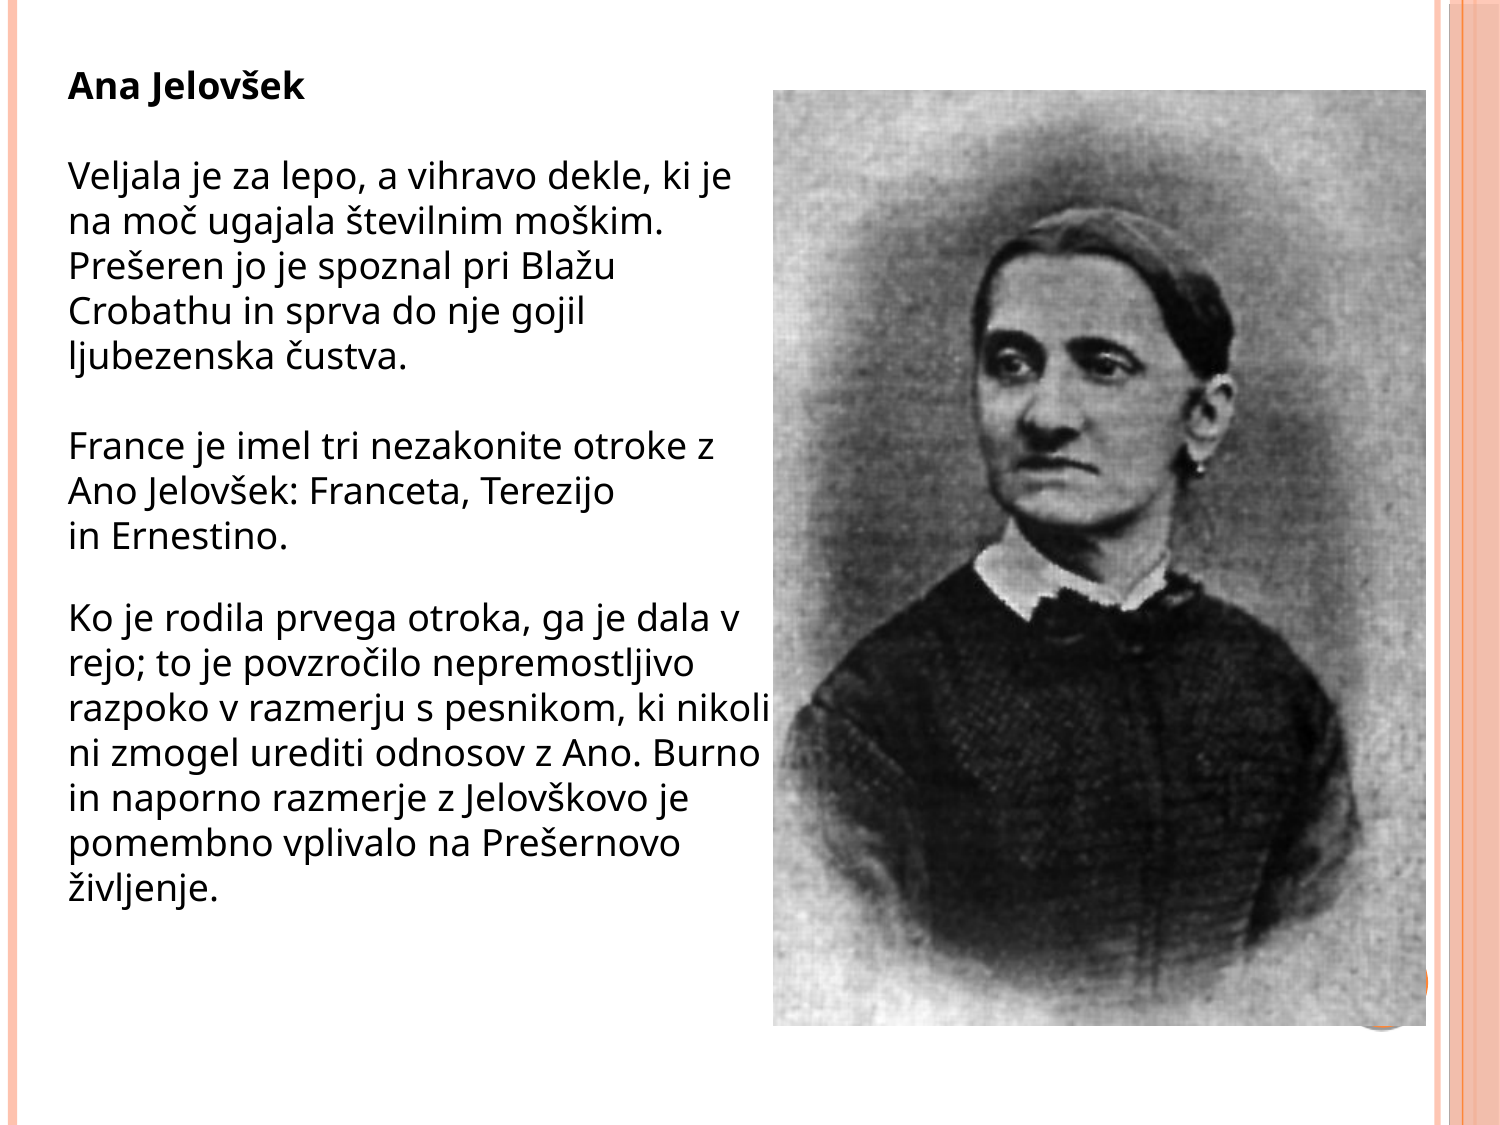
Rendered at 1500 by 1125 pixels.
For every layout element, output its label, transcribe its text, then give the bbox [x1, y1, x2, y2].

text_box Ko je rodila prvega otroka, ga je dala v rejo; to je povzročilo nepremostljivo razpoko v razmerju s pesnikom, ki nikoli ni zmogel urediti odnosov z Ano. Burno in naporno razmerje z Jelovškovo je pomembno vplivalo na Prešernovo življenje. [53, 586, 804, 916]
picture [773, 90, 1426, 1027]
text_box Ana Jelovšek Veljala je za lepo, a vihravo dekle, ki je na moč ugajala številnim moškim. Prešeren jo je spoznal pri Blažu Crobathu in sprva do nje gojil ljubezenska čustva. France je imel tri nezakonite otroke z Ano Jelovšek: Franceta, Terezijo in Ernestino. [53, 54, 1388, 586]
